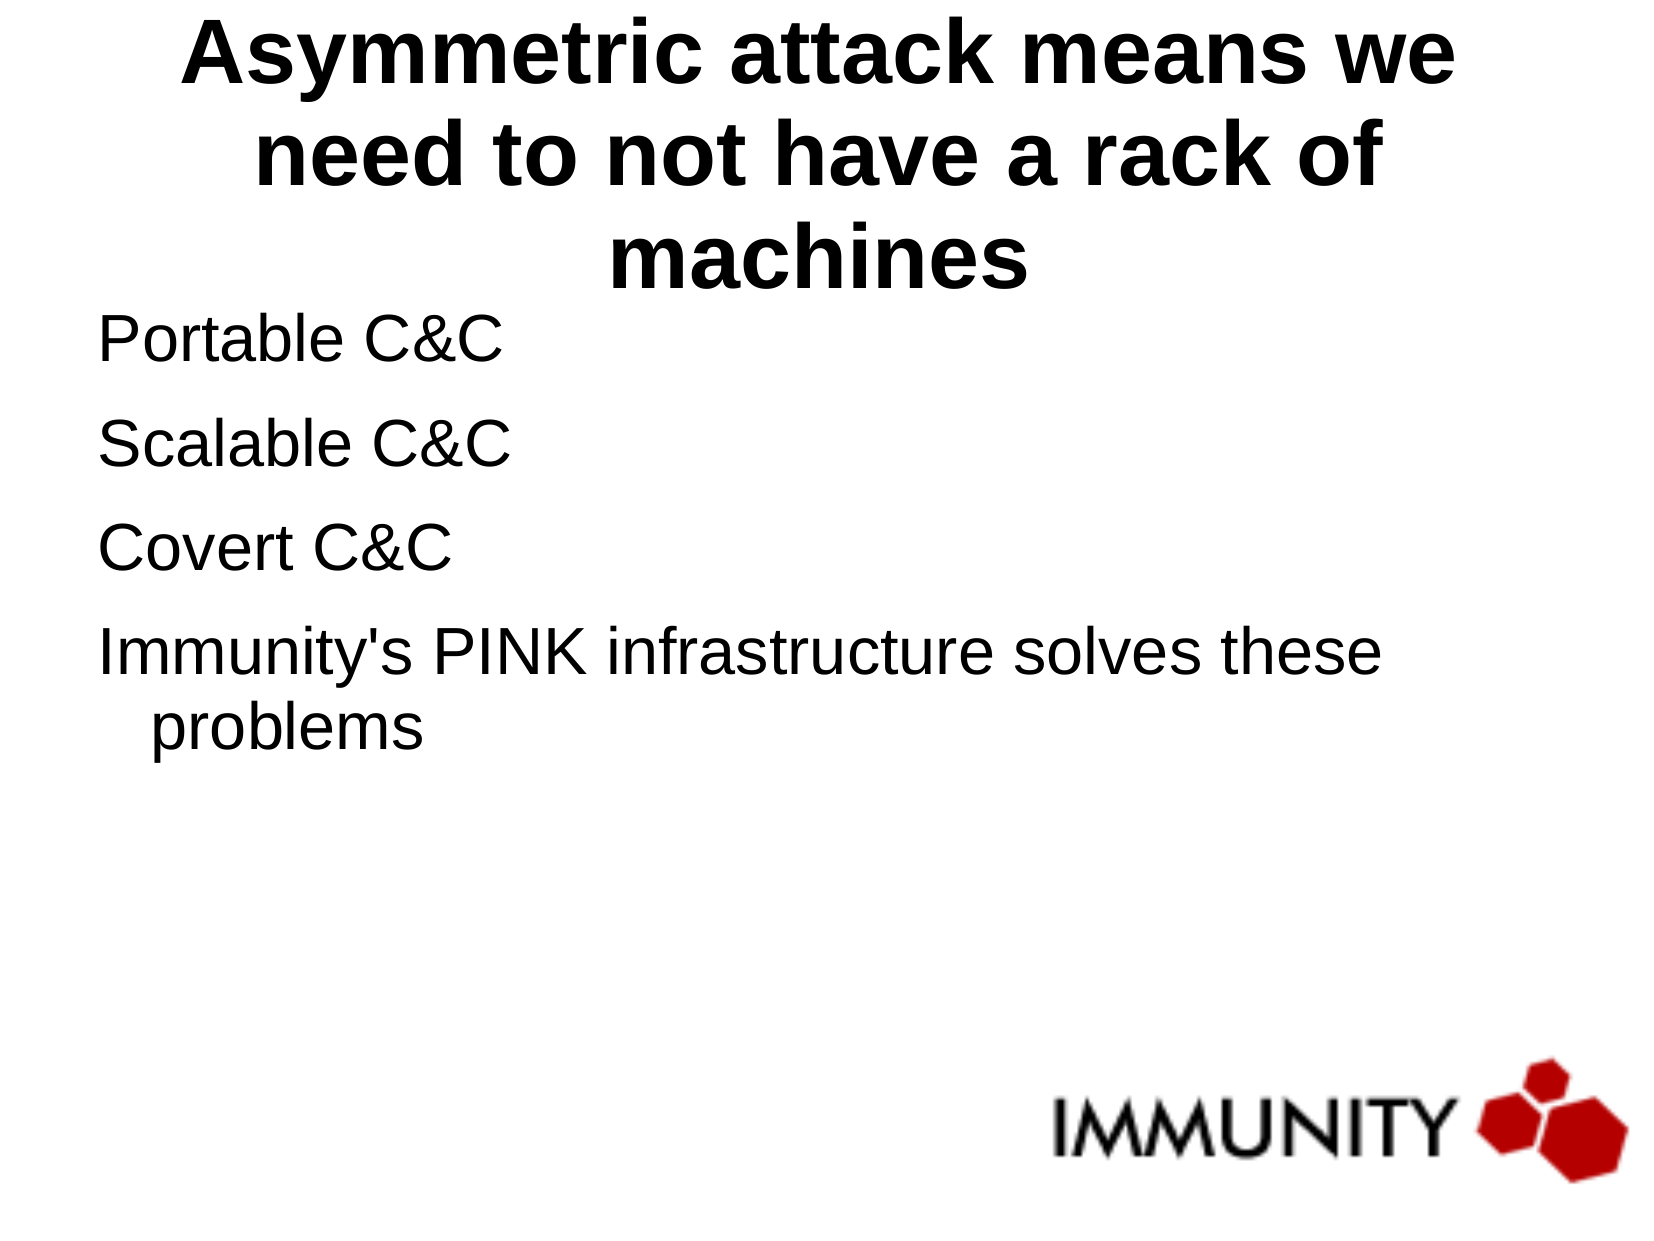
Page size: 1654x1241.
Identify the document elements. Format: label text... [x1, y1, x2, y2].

list Portable C&C Scalable C&C Covert C&C Immunity's PINK infrastructure solves these problems [79, 301, 1569, 1152]
title Asymmetric attack means we need to not have a rack of machines [75, 0, 1564, 308]
picture [1006, 1017, 1654, 1241]
